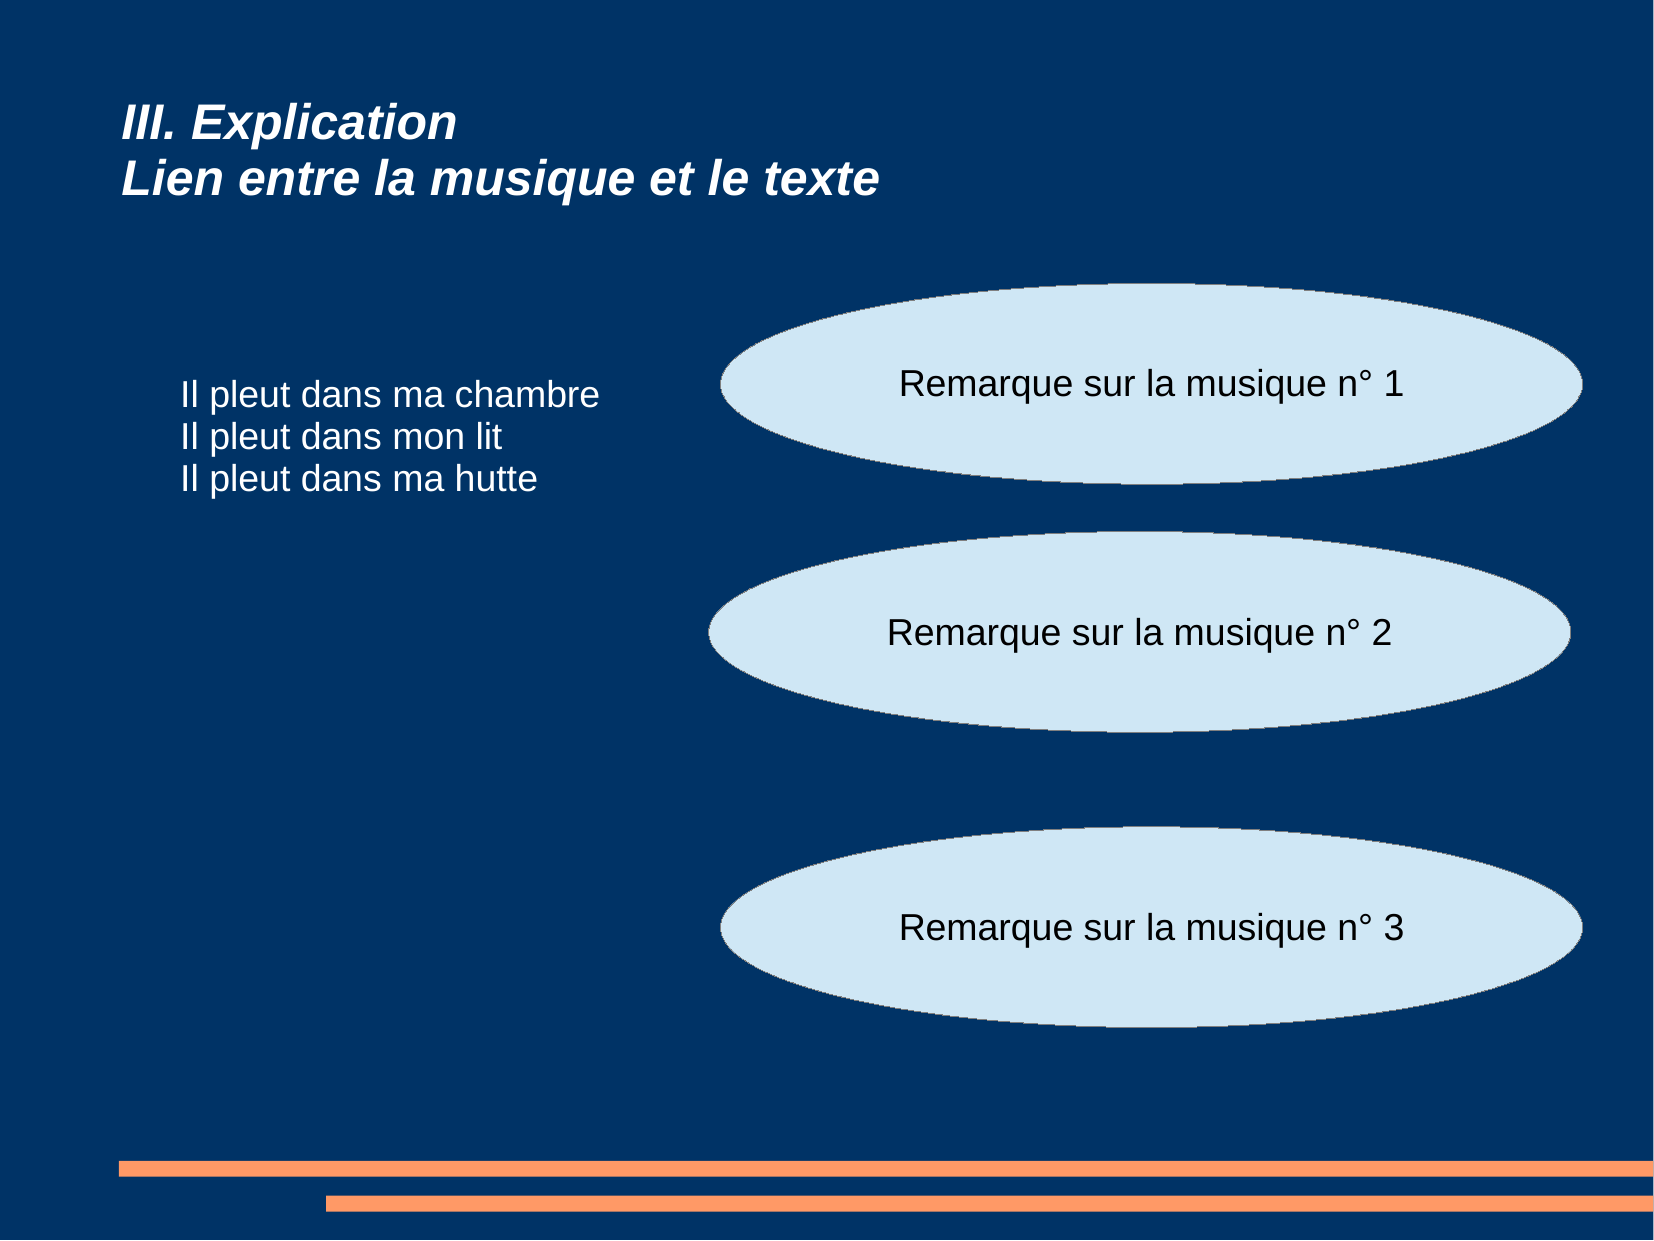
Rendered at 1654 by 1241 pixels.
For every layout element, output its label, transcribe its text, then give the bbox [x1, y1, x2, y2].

text_box Remarque sur la musique n° 3 [720, 826, 1583, 1028]
text_box Il pleut dans ma chambre Il pleut dans mon lit Il pleut dans ma hutte [165, 366, 1091, 684]
text_box Remarque sur la musique n° 2 [708, 531, 1571, 733]
text_box Remarque sur la musique n° 1 [720, 283, 1583, 485]
title III. Explication Lien entre la musique et le texte [121, 46, 1534, 254]
